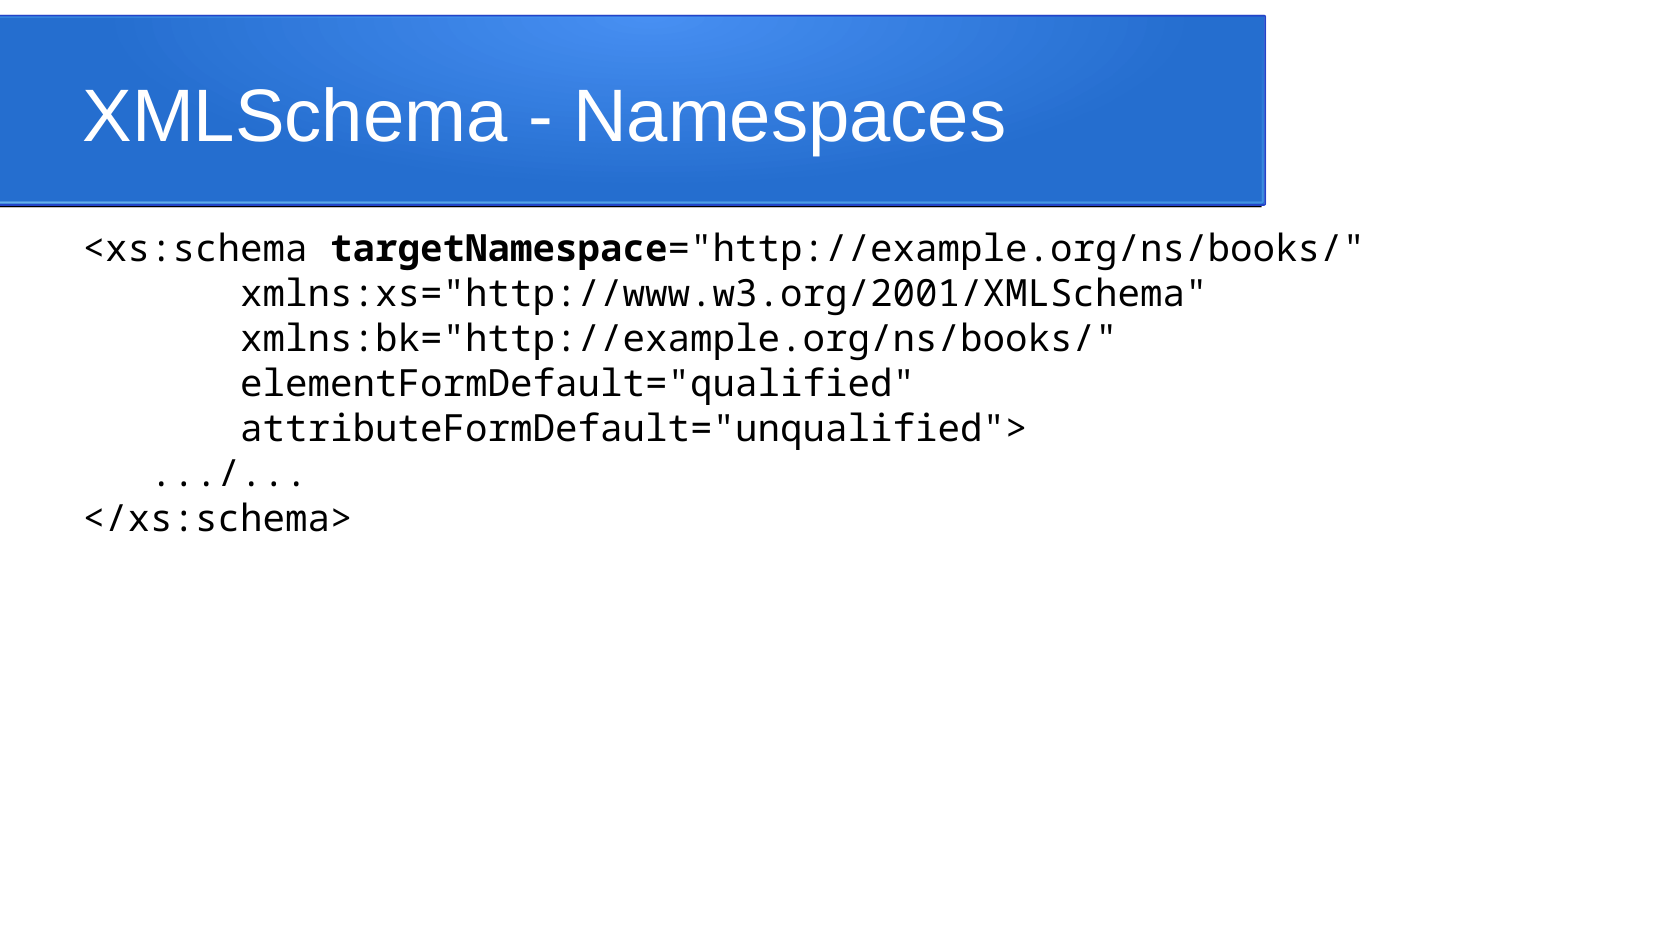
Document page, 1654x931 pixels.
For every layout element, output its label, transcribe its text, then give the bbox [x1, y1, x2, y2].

text_box <xs:schema targetNamespace="http://example.org/ns/books/" xmlns:xs="http://www.w3.org/2001/XMLSchema" xmlns:bk="http://example.org/ns/books/" elementFormDefault="qualified" attributeFormDefault="unqualified"> .../... </xs:schema> [82, 224, 1571, 874]
text_box XMLSchema - Namespaces [82, 35, 1336, 189]
picture [0, 13, 1269, 211]
